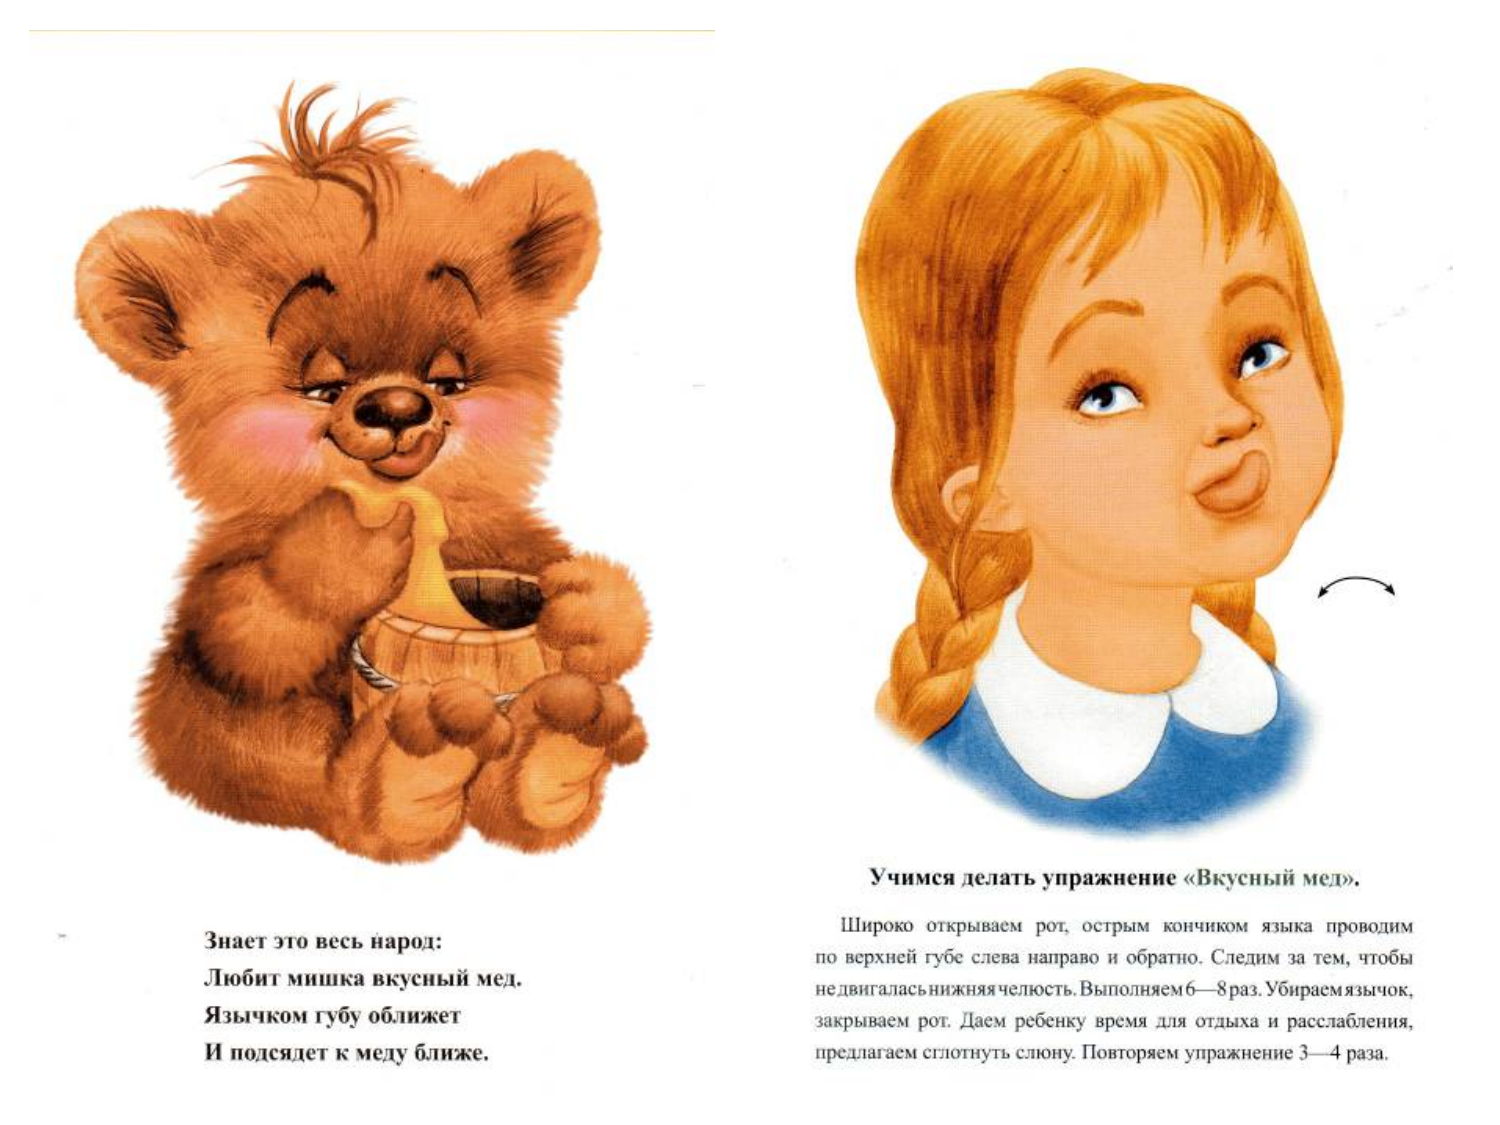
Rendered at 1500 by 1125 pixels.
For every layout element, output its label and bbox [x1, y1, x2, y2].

picture [29, 30, 715, 1102]
picture [773, 30, 1453, 1098]
